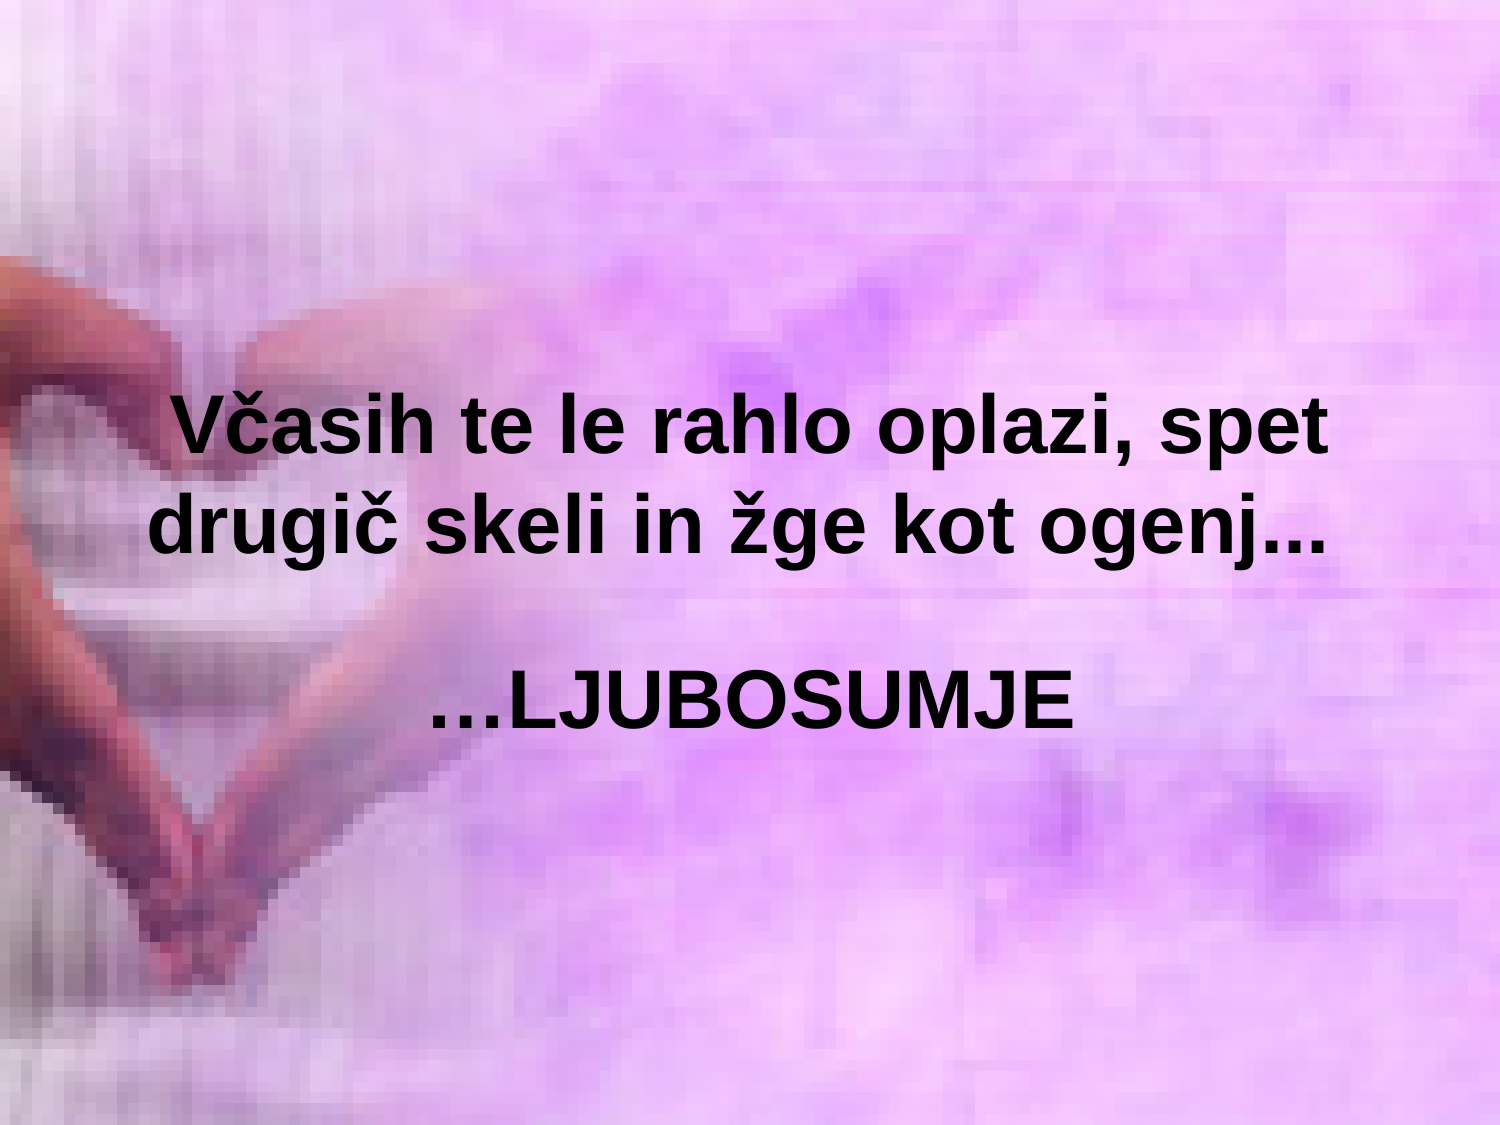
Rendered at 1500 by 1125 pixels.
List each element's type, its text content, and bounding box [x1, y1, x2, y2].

title Včasih te le rahlo oplazi, spet drugič skeli in žge kot ogenj... [112, 349, 1388, 591]
picture [0, 0, 1500, 1125]
subtitle …LJUBOSUMJE [225, 637, 1275, 925]
